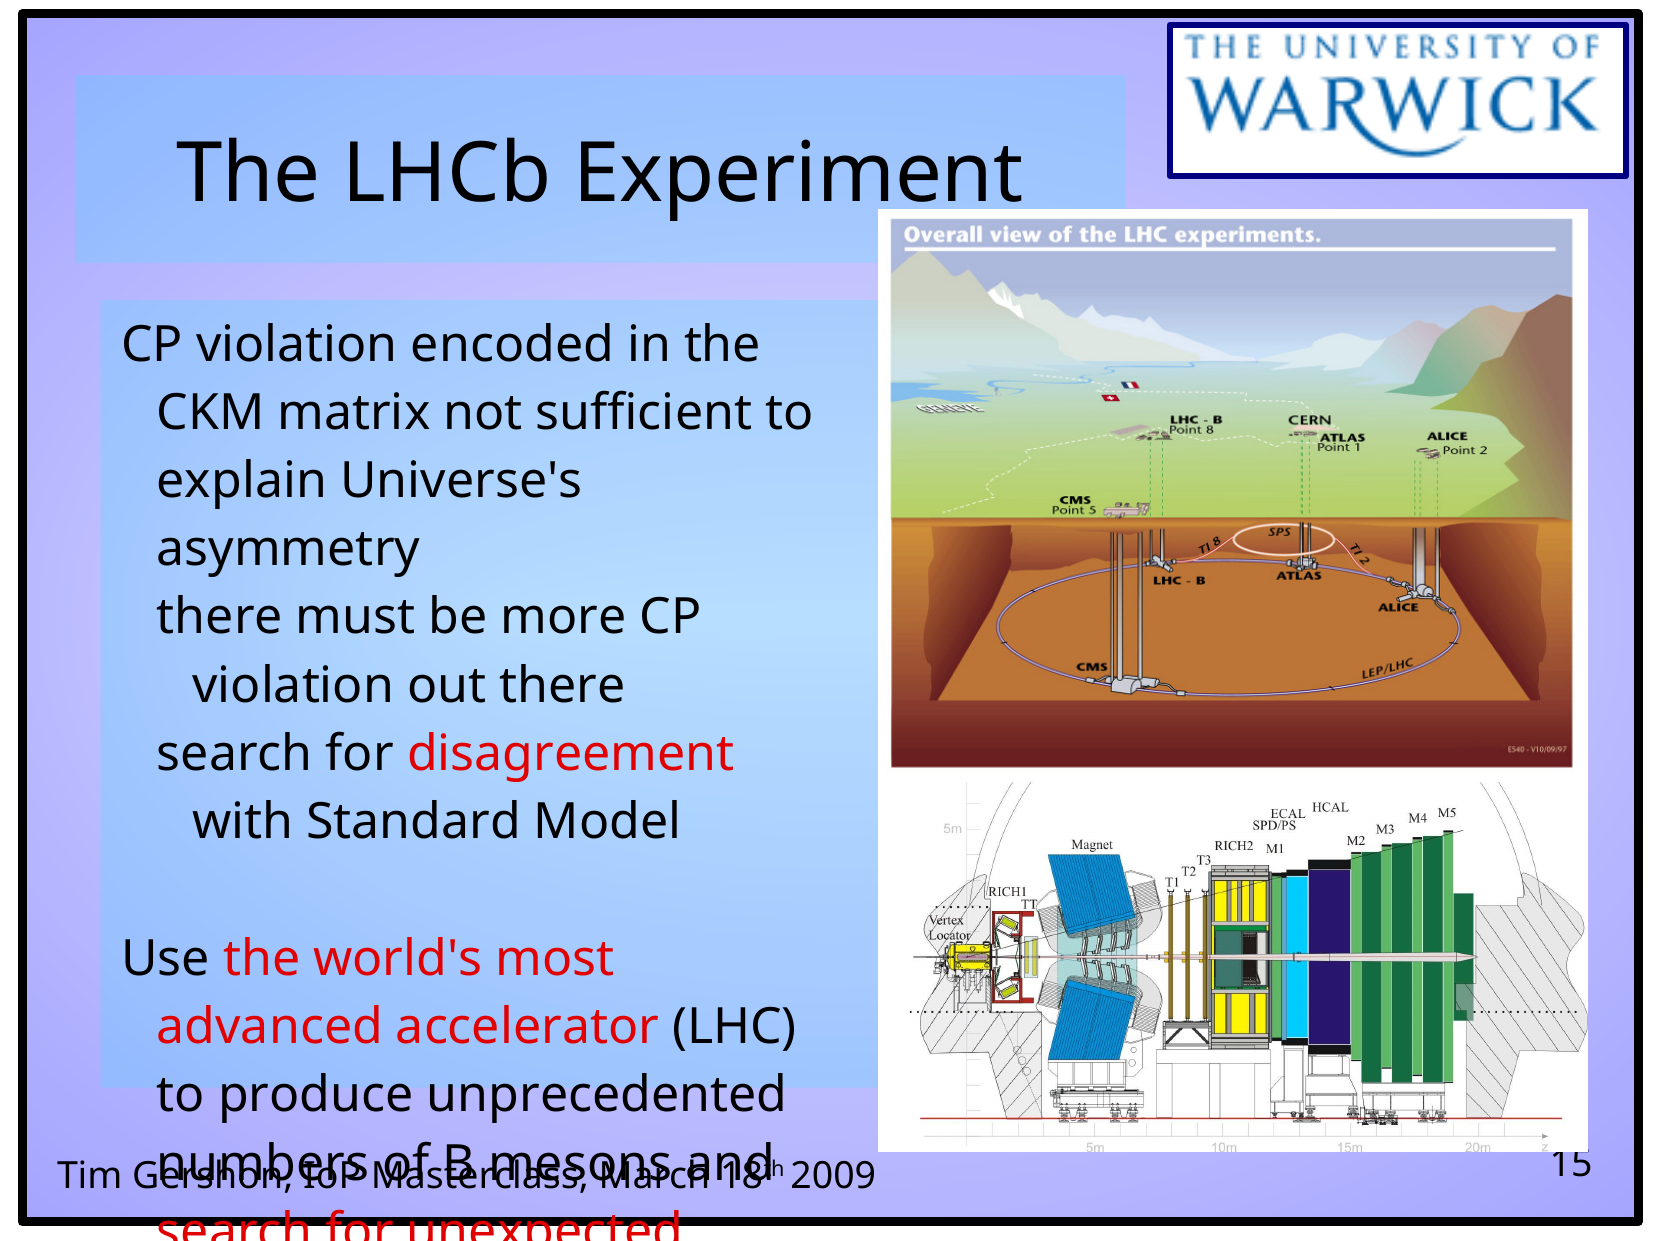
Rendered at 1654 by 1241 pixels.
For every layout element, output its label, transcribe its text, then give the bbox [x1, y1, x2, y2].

text_box The LHCb Experiment [75, 75, 1126, 263]
text_box Tim Gershon, IoP Masterclass, March 18th 2009 [72, 1136, 861, 1212]
picture [878, 209, 1588, 1152]
picture [1172, 27, 1623, 174]
text_box <number> [1533, 1125, 1609, 1201]
text_box [22, 13, 1639, 1222]
text_box [861, 1175, 870, 1186]
text_box [861, 1164, 870, 1175]
text_box CP violation encoded in the CKM matrix not sufficient to explain Universe's asymmetry there must be more CP violation out there search for disagreement with Standard Model Use the world's most advanced accelerator (LHC) to produce unprecedented numbers of B mesons and search for unexpected effects [71, 300, 863, 1088]
text_box [335, 1212, 674, 1222]
text_box [290, 1212, 332, 1222]
